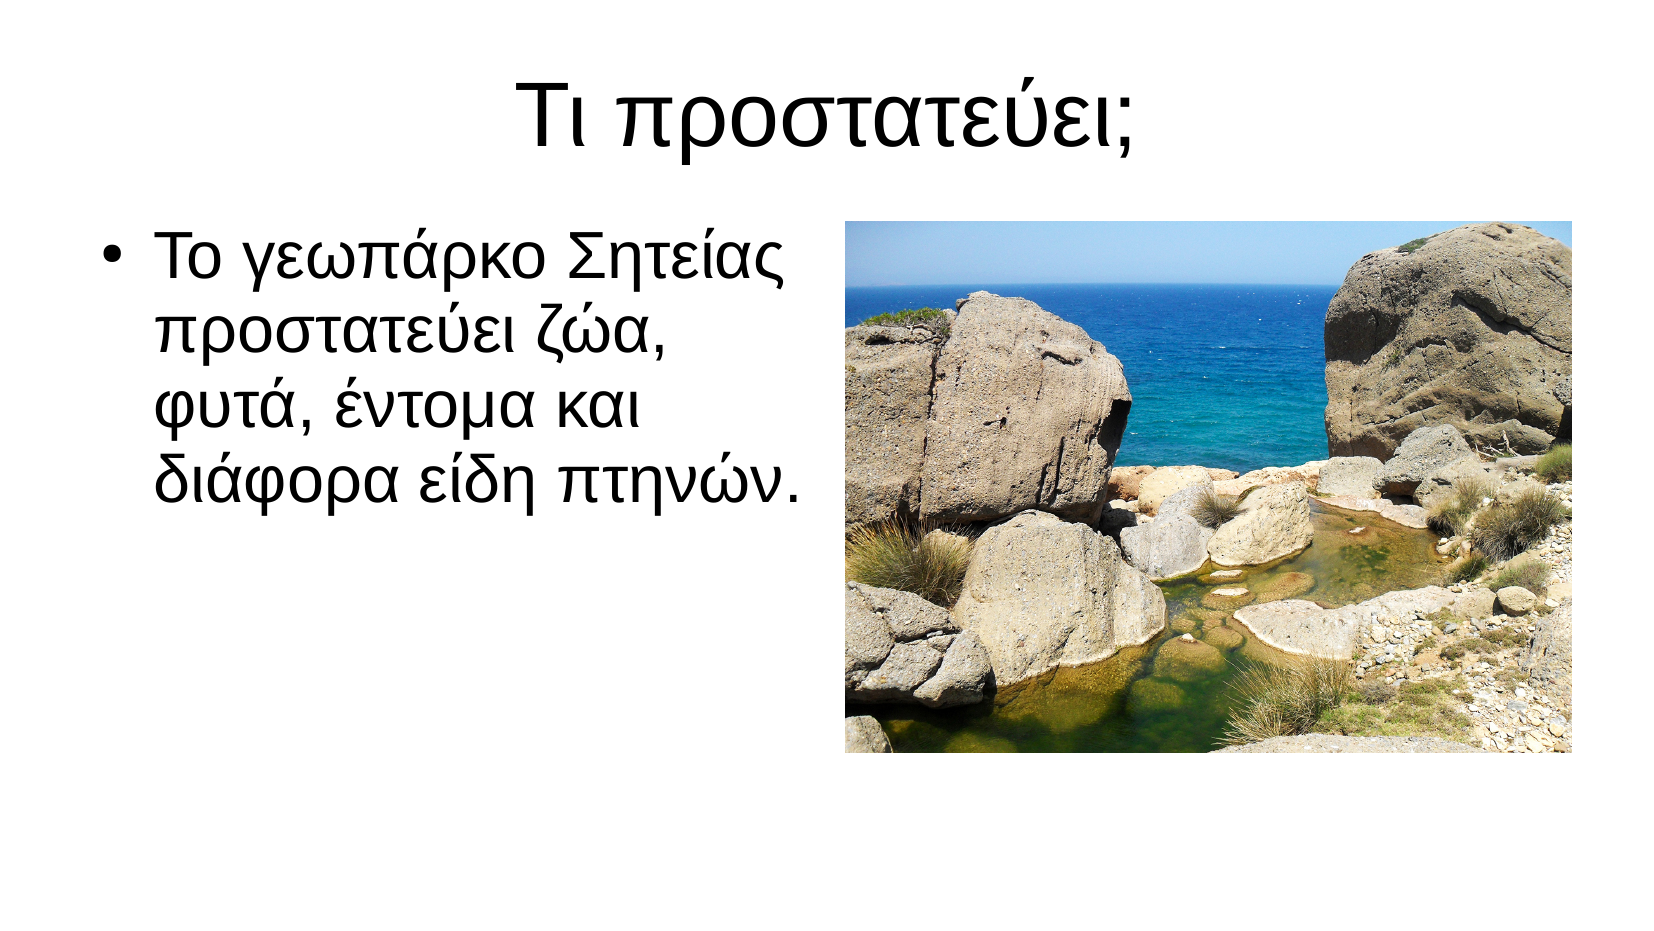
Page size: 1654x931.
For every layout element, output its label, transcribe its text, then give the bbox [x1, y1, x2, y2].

picture [845, 221, 1572, 753]
list Το γεωπάρκο Σητείας προστατεύει ζώα, φυτά, έντομα και διάφορα είδη πτηνών. [82, 217, 809, 758]
title Τι προστατεύει; [82, 37, 1571, 193]
